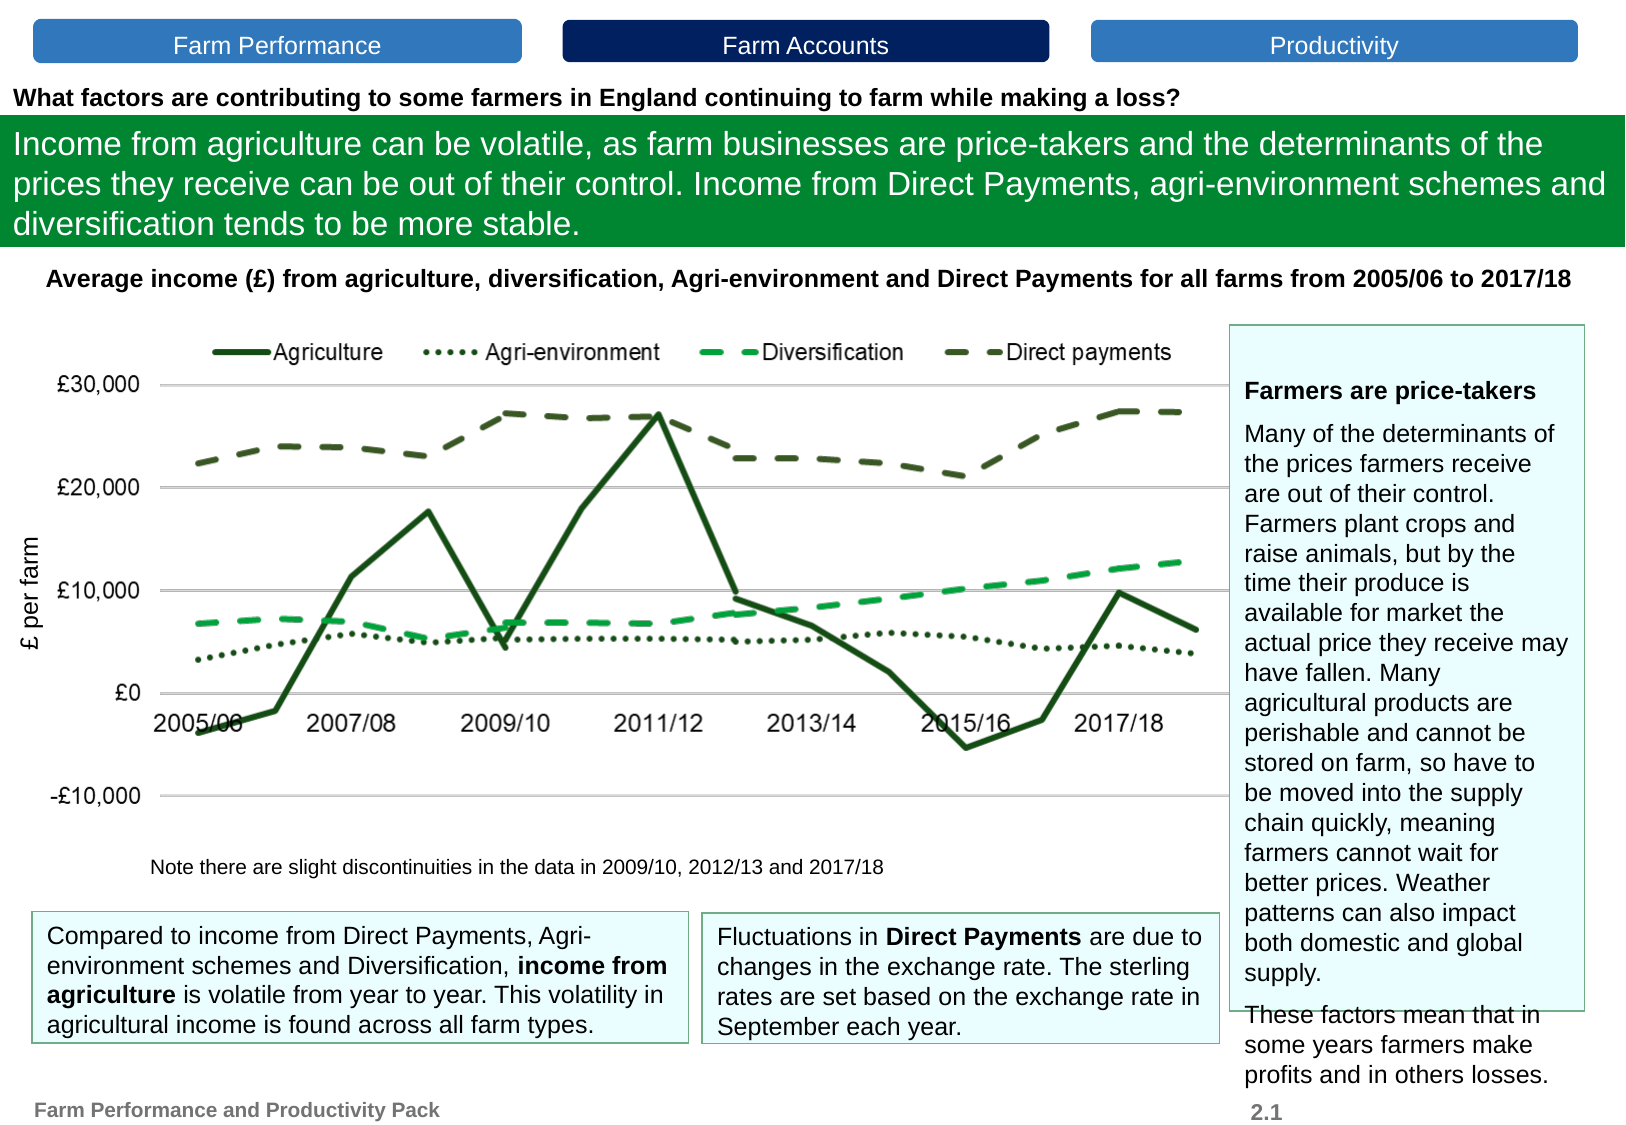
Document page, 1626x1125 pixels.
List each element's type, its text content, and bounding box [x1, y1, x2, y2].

text_box Income from agriculture can be volatile, as farm businesses are price-takers and the determinants of the prices they receive can be out of their control. Income from Direct Payments, agri-environment schemes and diversification tends to be more stable. [0, 115, 1625, 247]
text_box Farm Performance and Productivity Pack [34, 1097, 440, 1122]
text_box Note there are slight discontinuities in the data in 2009/10, 2012/13 and 2017/18 [150, 853, 884, 879]
text_box Farm Accounts [562, 19, 1050, 63]
text_box Productivity [1091, 19, 1578, 63]
text_box Farm Performance [34, 19, 521, 63]
text_box What factors are contributing to some farmers in England continuing to farm while making a loss? [0, 74, 1210, 115]
picture [45, 287, 1253, 884]
text_box Compared to income from Direct Payments, Agri-environment schemes and Diversification, income from agriculture is volatile from year to year. This volatility in agricultural income is found across all farm types. [31, 911, 689, 1044]
text_box £ per farm [5, 474, 51, 666]
text_box Fluctuations in Direct Payments are due to changes in the exchange rate. The sterling rates are set based on the exchange rate in September each year. [702, 912, 1220, 1044]
text_box 2.1 [1235, 1081, 1602, 1125]
text_box Farmers are price-takers Many of the determinants of the prices farmers receive are out of their control. Farmers plant crops and raise animals, but by the time their produce is available for market the actual price they receive may have fallen. Many agricultural products are perishable and cannot be stored on farm, so have to be moved into the supply chain quickly, meaning farmers cannot wait for better prices. Weather patterns can also impact both domestic and global supply. These factors mean that in some years farmers make profits and in others losses. [1229, 324, 1585, 1011]
text_box Average income (£) from agriculture, diversification, Agri-environment and Direct Payments for all farms from 2005/06 to 2017/18 [46, 263, 1575, 293]
